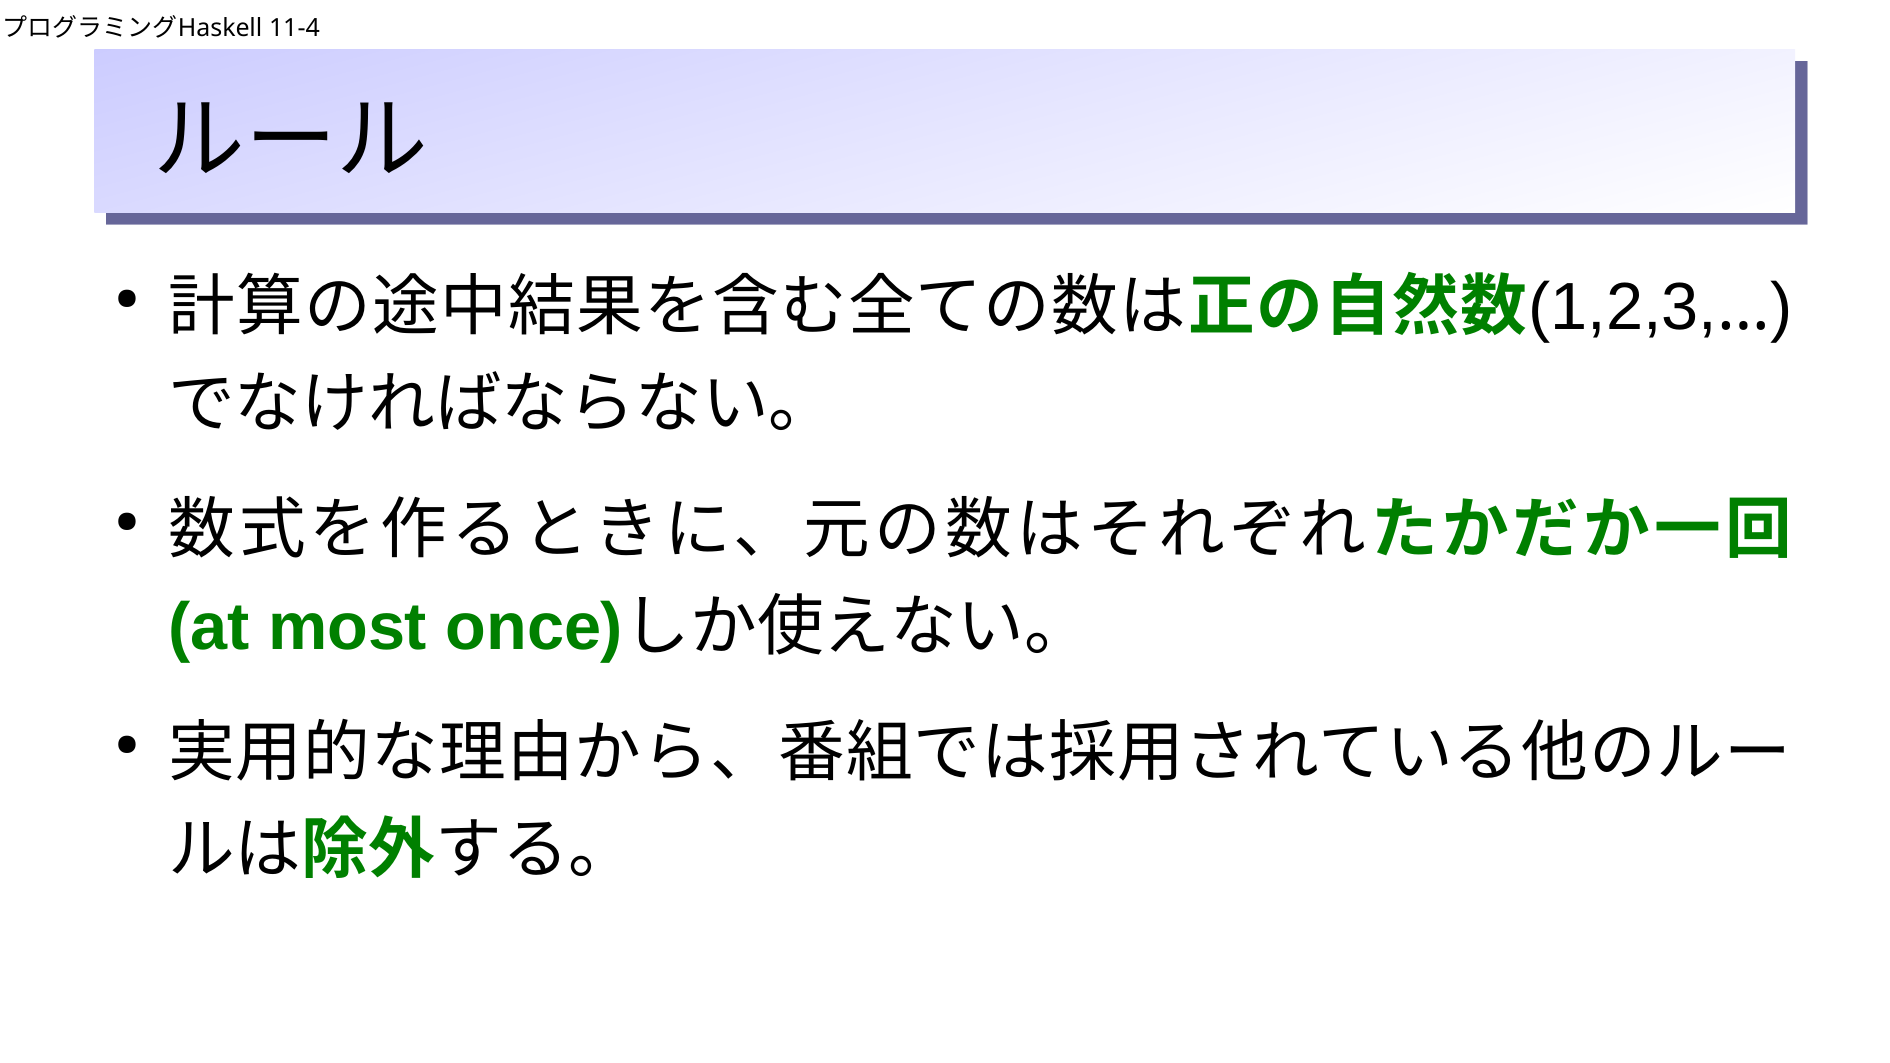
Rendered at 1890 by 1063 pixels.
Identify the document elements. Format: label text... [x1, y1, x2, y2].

title ルール [94, 49, 1796, 213]
list 計算の途中結果を含む全ての数は正の自然数(1,2,3,…)でなければならない。 数式を作るときに、元の数はそれぞれたかだか一回 (at most once)しか使えない。 実用的な理由から、番組では採用されている他のルールは除外する。 [94, 248, 1796, 731]
